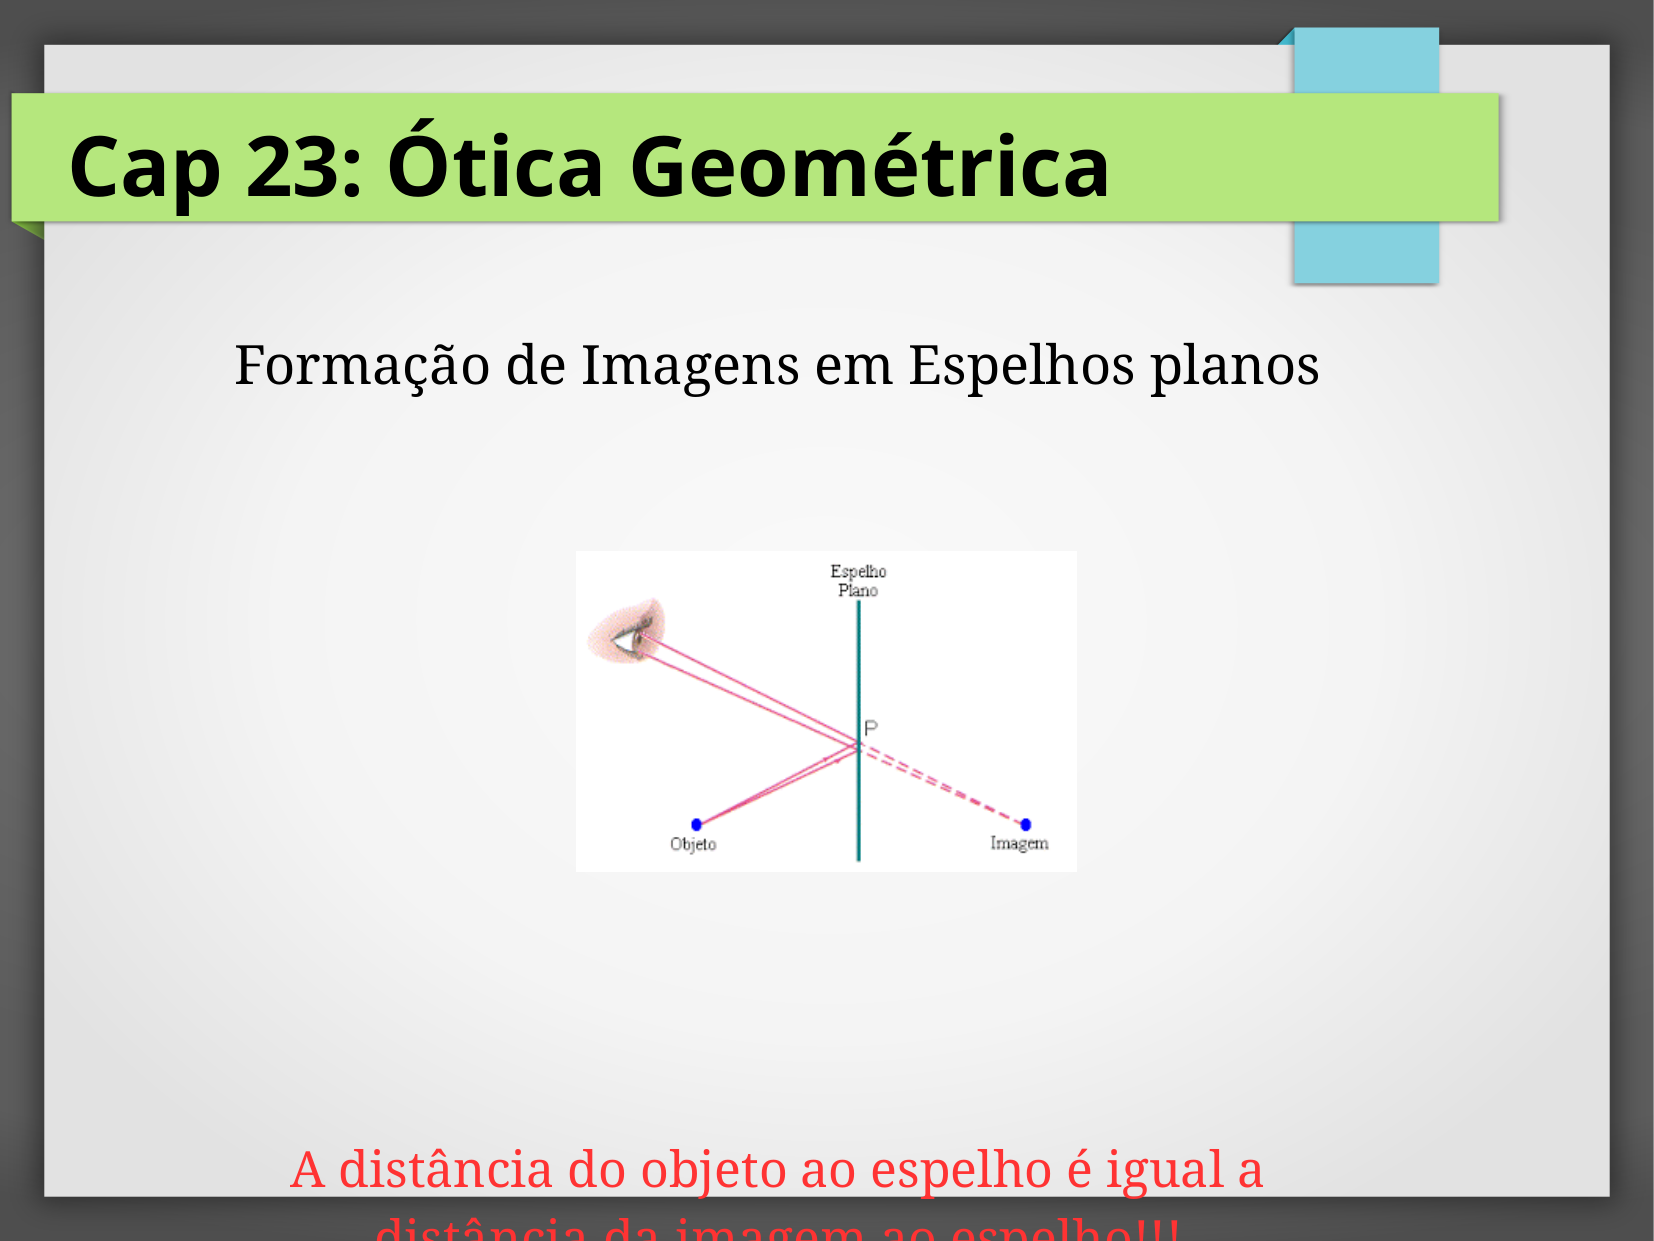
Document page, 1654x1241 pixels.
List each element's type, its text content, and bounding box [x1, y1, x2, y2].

text_box Formação de Imagens em Espelhos planos A distância do objeto ao espelho é igual a distância da imagem ao espelho!!! [219, 318, 1434, 1145]
picture [1038, 1231, 1049, 1240]
picture [958, 1231, 969, 1240]
picture [1009, 1232, 1022, 1241]
picture [831, 1232, 842, 1241]
picture [801, 1231, 812, 1240]
picture [1112, 1231, 1125, 1241]
picture [611, 1232, 624, 1241]
picture [916, 1231, 929, 1241]
picture [846, 1232, 857, 1241]
picture [774, 1231, 783, 1241]
text_box Cap 23: Ótica Geométrica [53, 100, 1607, 1193]
picture [500, 1232, 511, 1241]
picture [702, 1232, 713, 1241]
picture [1082, 1232, 1094, 1241]
picture [0, 0, 1654, 1241]
picture [717, 1232, 728, 1241]
picture [382, 1232, 395, 1241]
